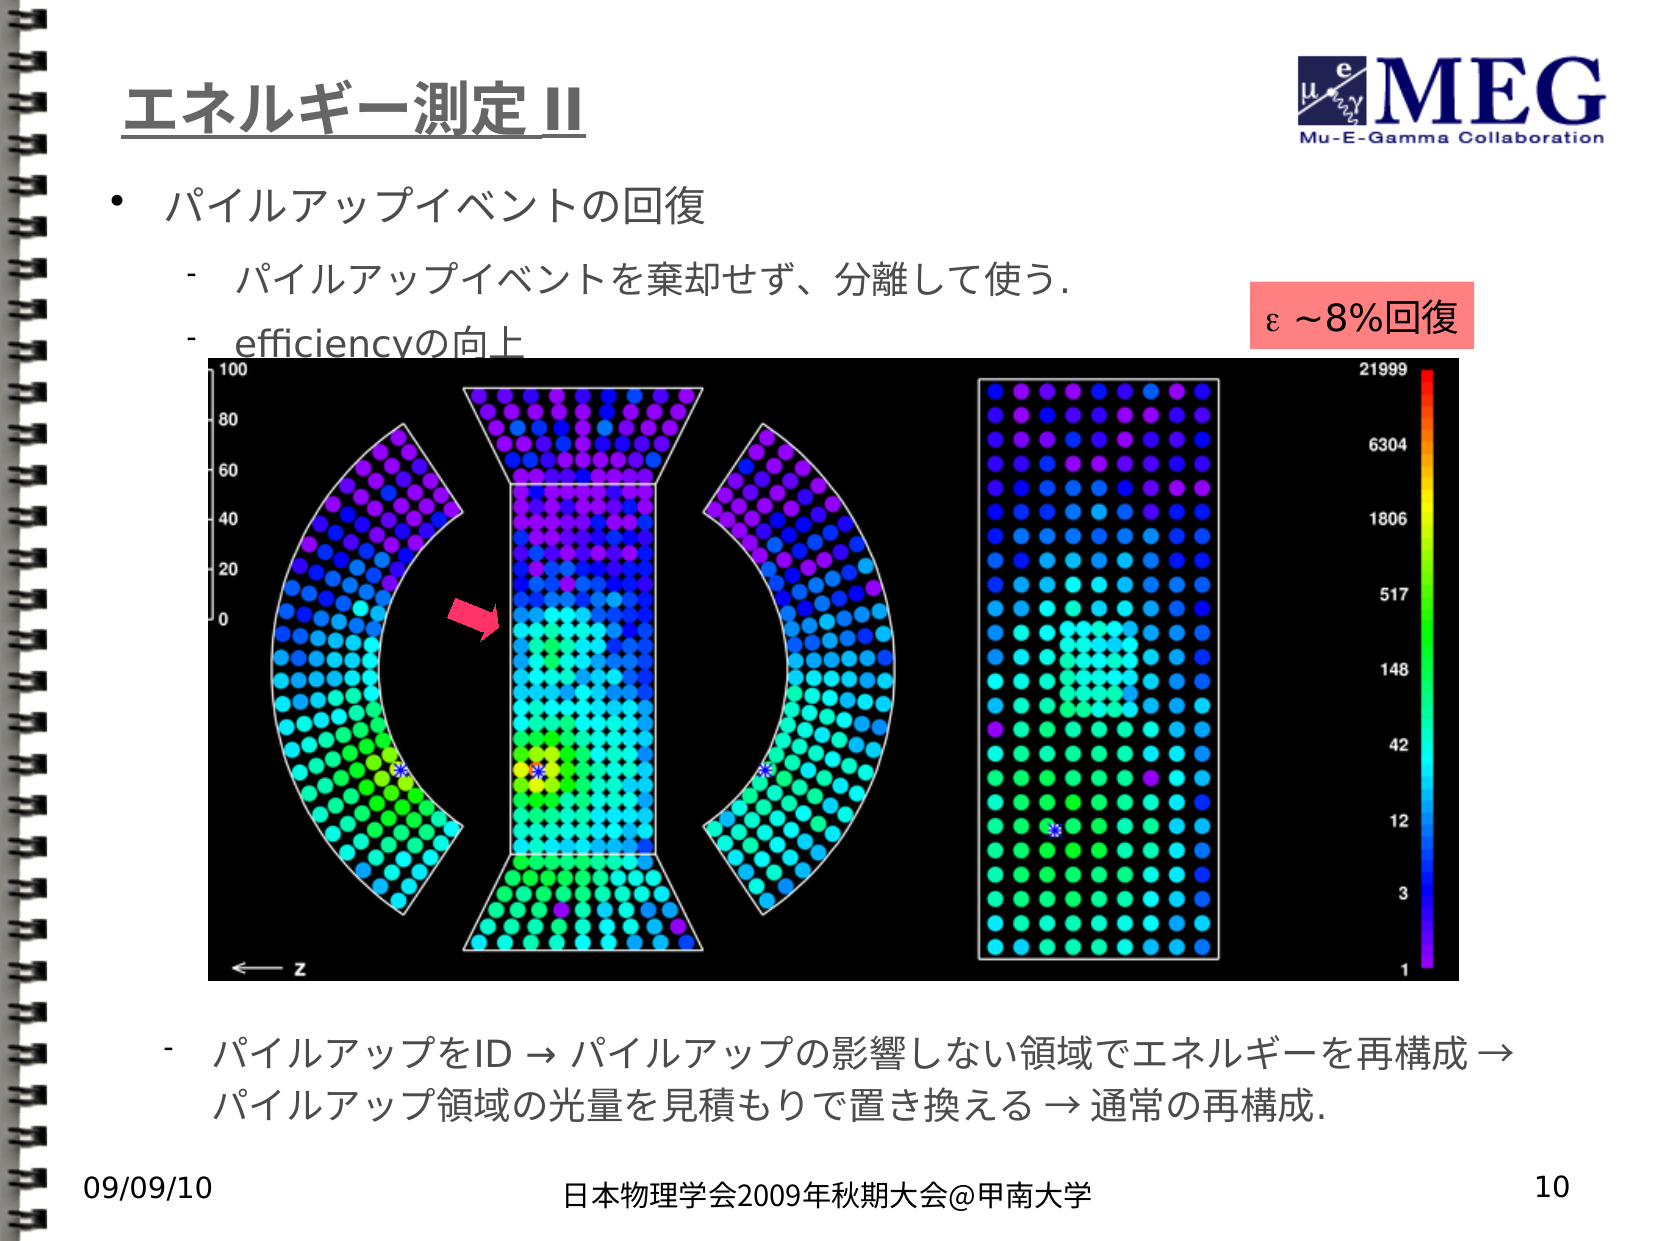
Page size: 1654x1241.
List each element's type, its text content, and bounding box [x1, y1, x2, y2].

title エネルギー測定 II [121, 50, 1614, 162]
list パイルアップをID → パイルアップの影響しない領域でエネルギーを再構成 → パイルアップ領域の光量を見積もりで置き換える → 通常の再構成. [69, 1025, 1548, 1171]
text_box [446, 596, 500, 644]
text_box e ~8%回復 [1250, 281, 1475, 343]
picture [0, 0, 1654, 1241]
list パイルアップイベントの回復 パイルアップイベントを棄却せず、分離して使う. efficiencyの向上 [92, 174, 1571, 394]
